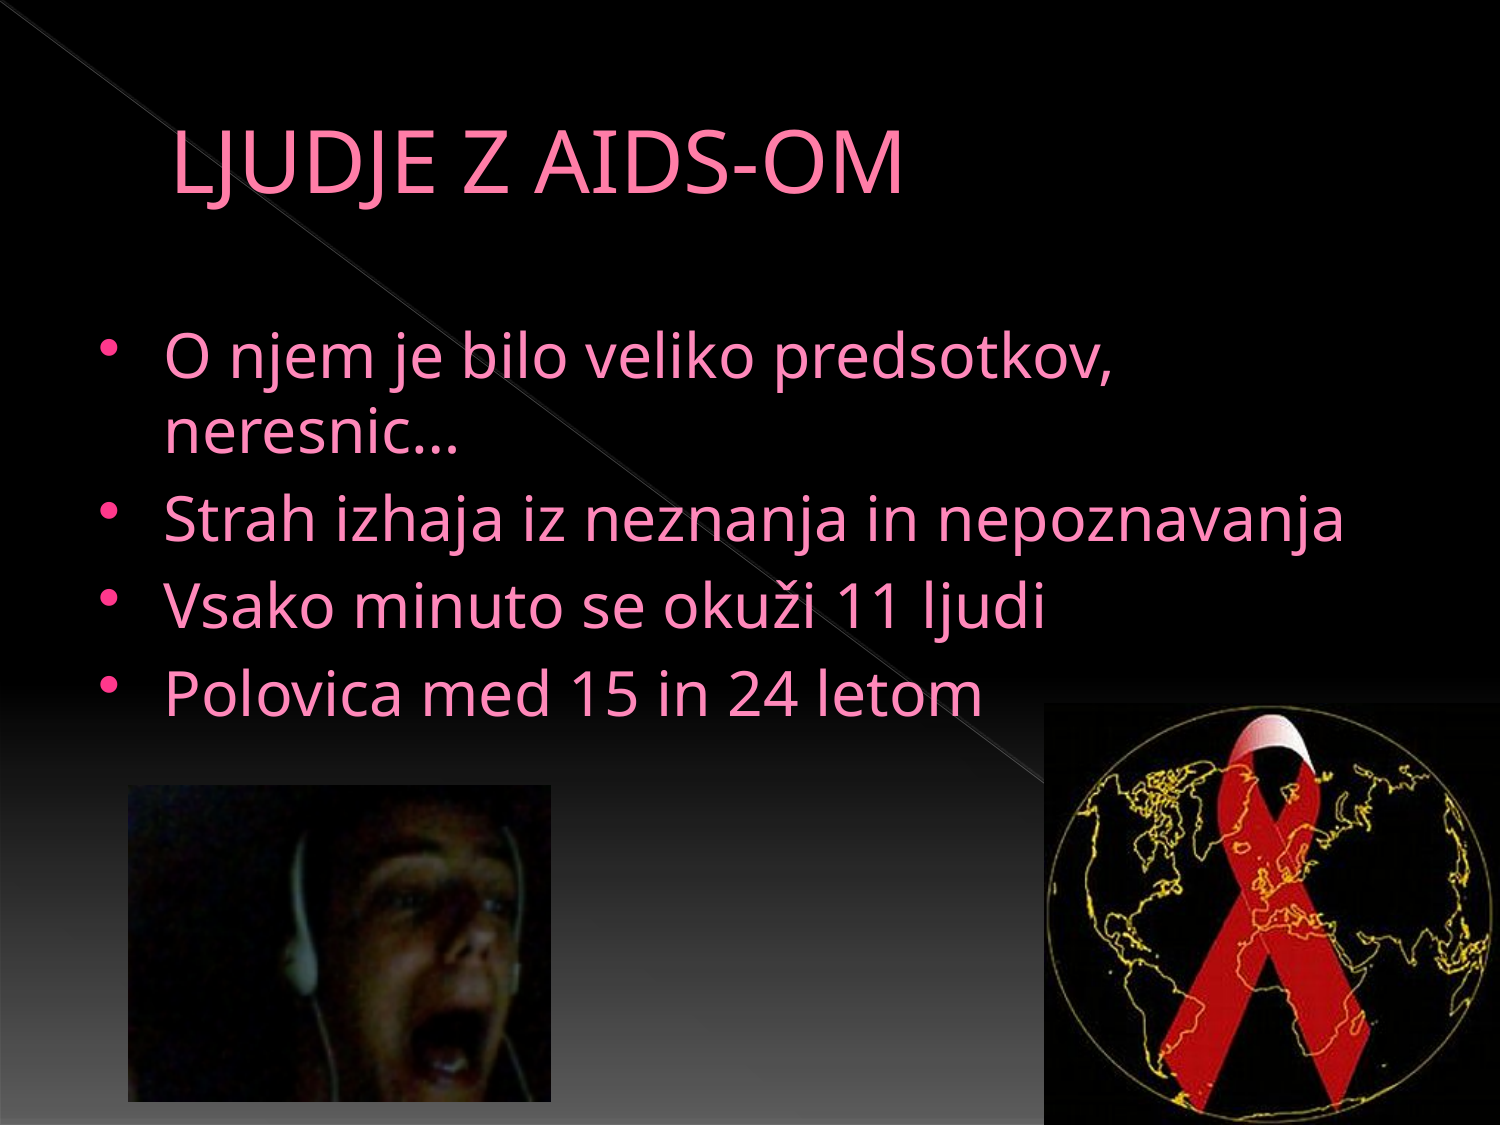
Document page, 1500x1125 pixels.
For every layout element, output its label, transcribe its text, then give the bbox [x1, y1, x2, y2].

picture [128, 785, 551, 1102]
list O njem je bilo veliko predsotkov, neresnic… Strah izhaja iz neznanja in nepoznavanja Vsako minuto se okuži 11 ljudi Polovica med 15 in 24 letom [75, 308, 1425, 1059]
picture [1044, 703, 1500, 1125]
title LJUDJE Z AIDS-OM [75, 43, 1425, 274]
